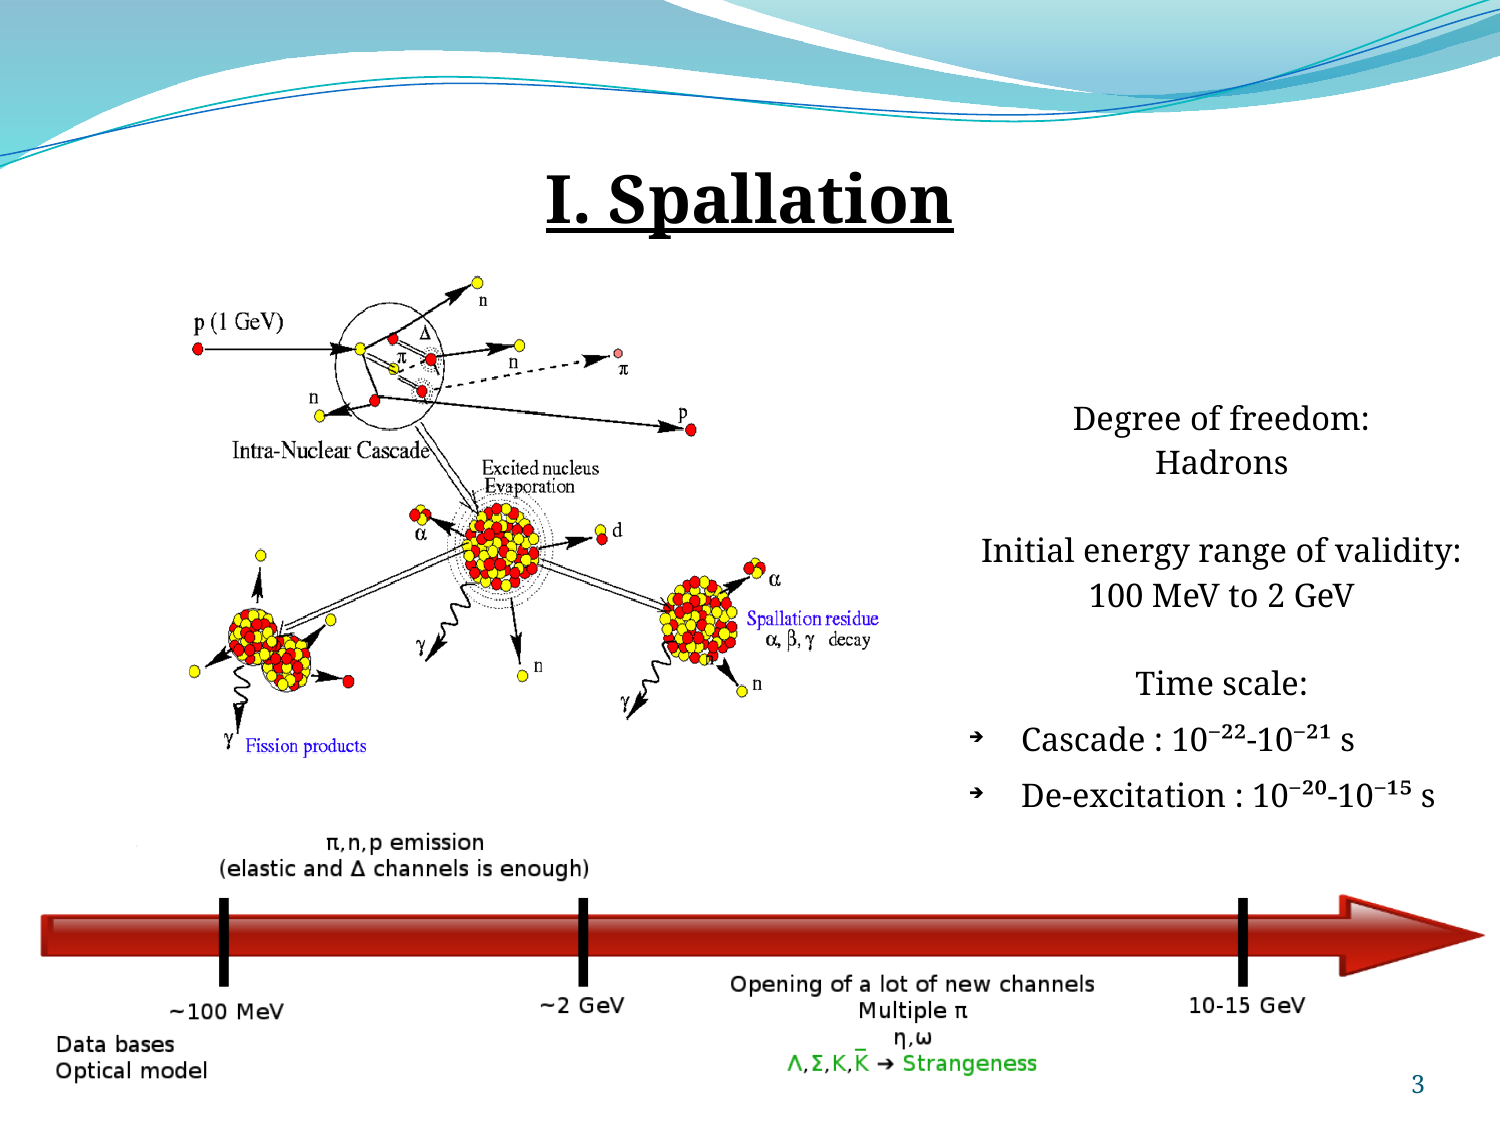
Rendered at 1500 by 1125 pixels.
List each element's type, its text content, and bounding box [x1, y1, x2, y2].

list Degree of freedom: Hadrons Initial energy range of validity: 100 MeV to 2 GeV Time scale: Cascade : 10⁻²²-10⁻²¹ s De-excitation : 10⁻²⁰-10⁻¹⁵ s [879, 323, 1495, 800]
picture [0, 800, 1500, 1090]
title I. Spallation [75, 103, 1425, 292]
picture [178, 243, 929, 771]
